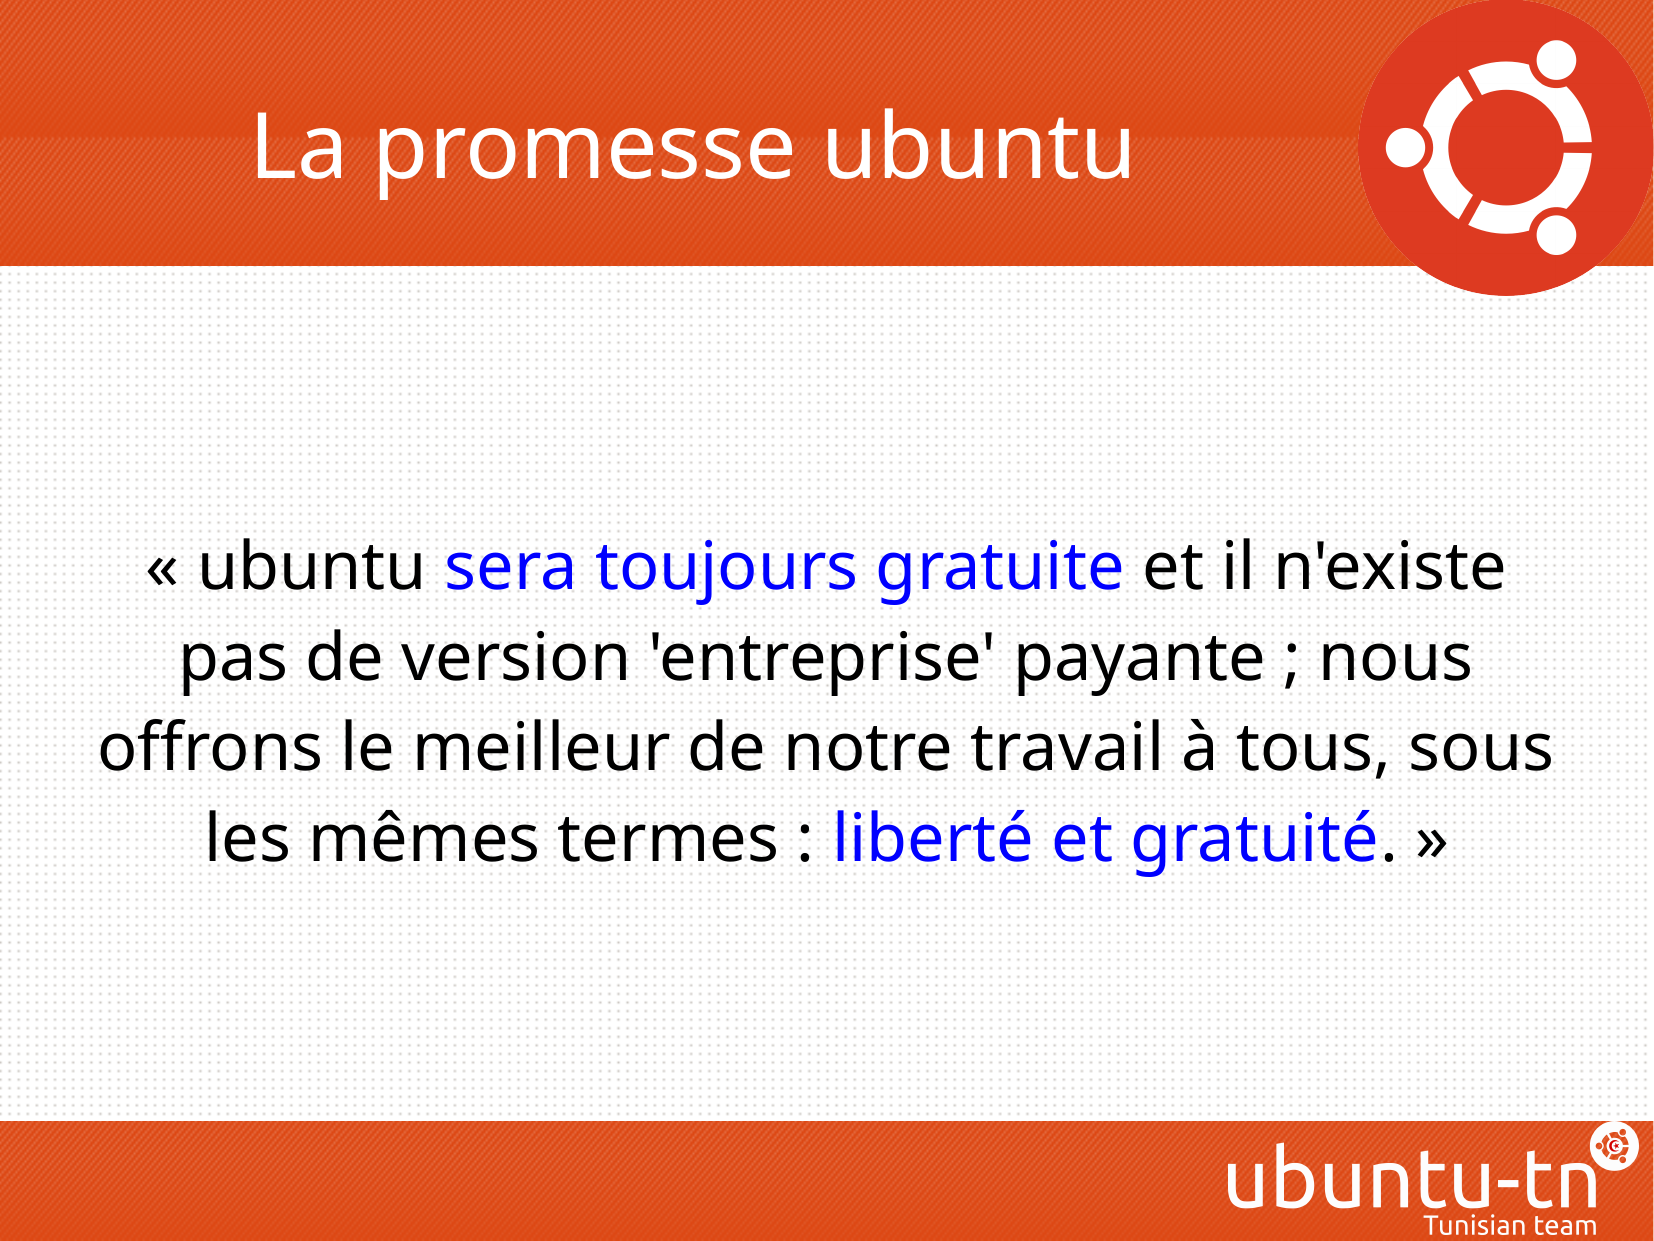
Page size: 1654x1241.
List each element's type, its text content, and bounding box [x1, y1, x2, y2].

picture [0, 0, 1654, 1241]
title La promesse ubuntu [29, 36, 1359, 250]
subtitle « ubuntu sera toujours gratuite et il n'existe pas de version 'entreprise' payante ; nous offrons le meilleur de notre travail à tous, sous les mêmes termes : liberté et gratuité. » [82, 297, 1571, 1102]
